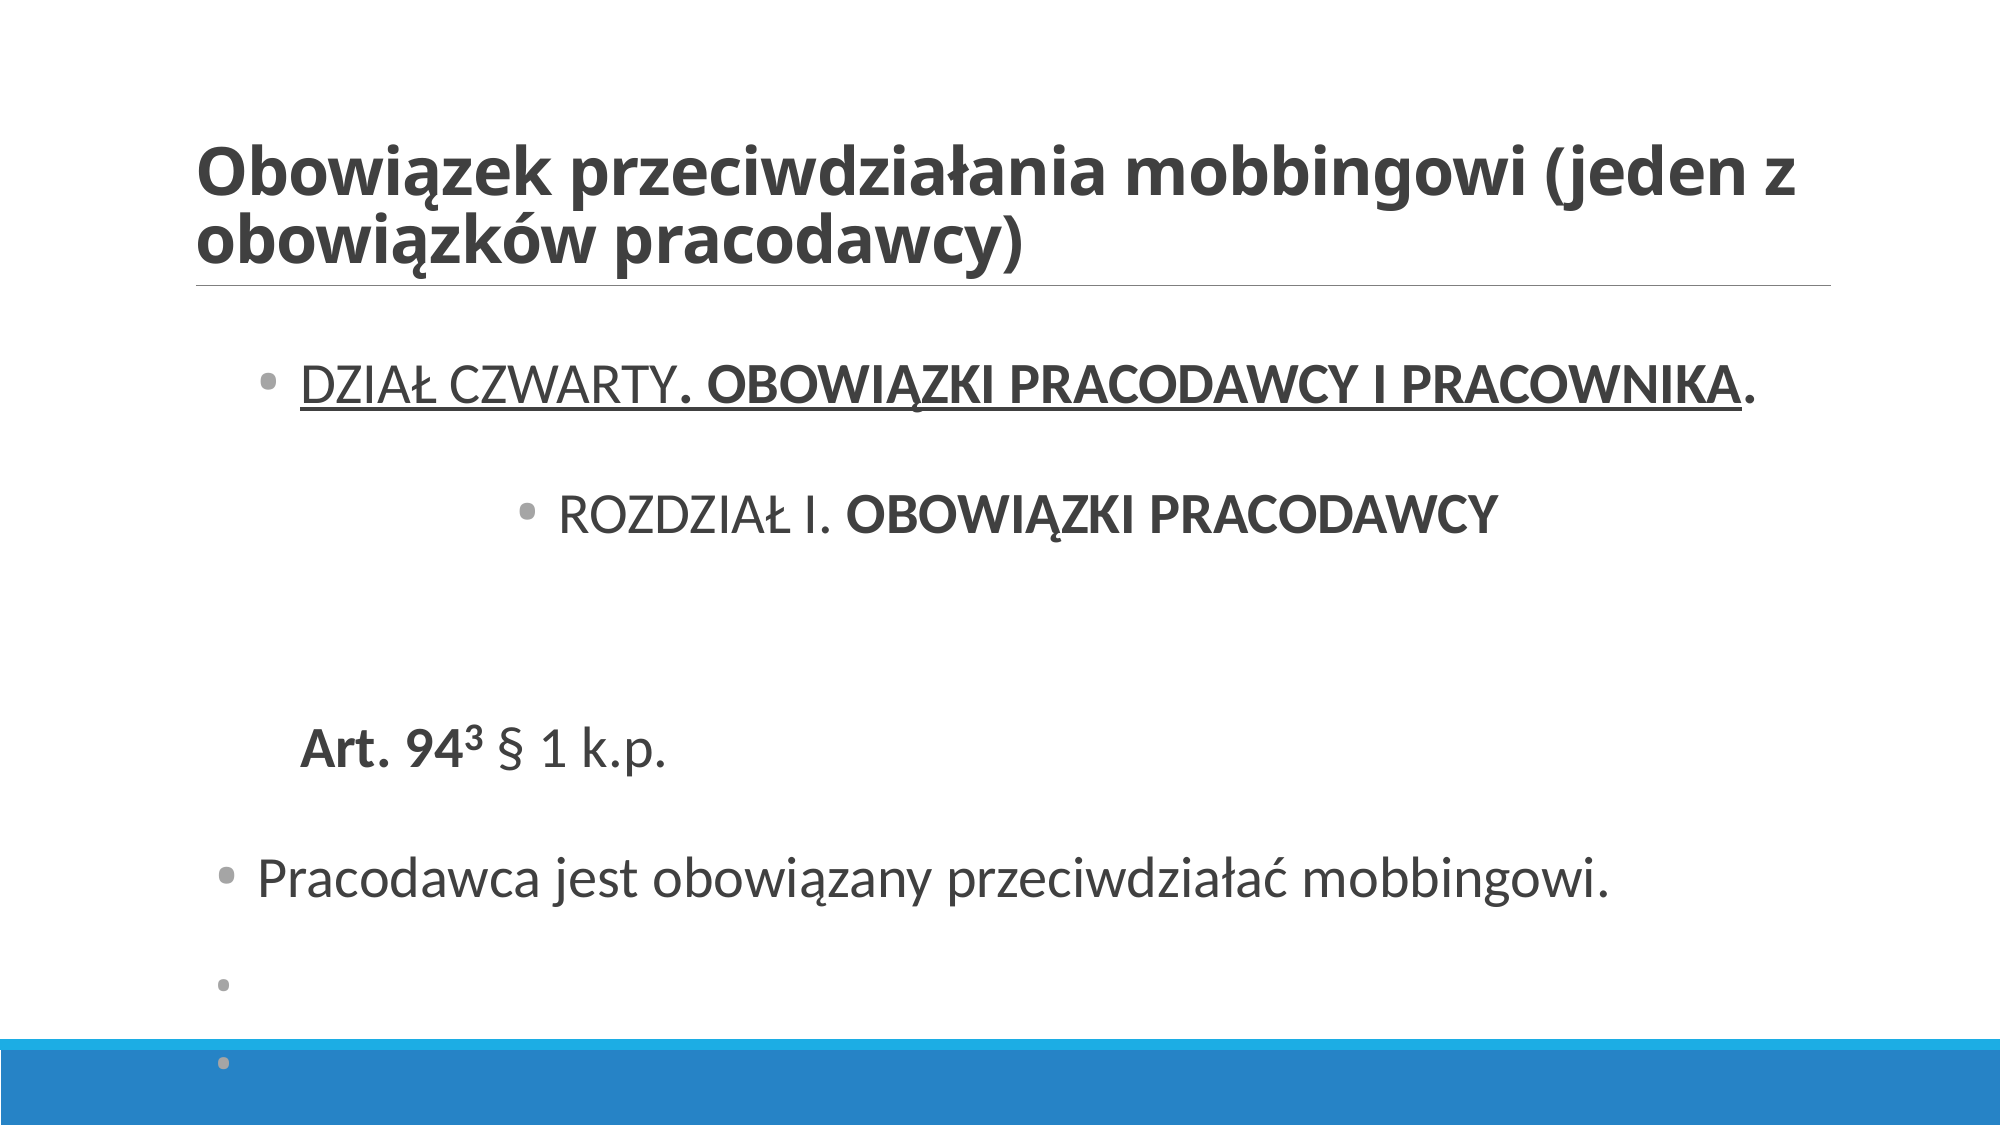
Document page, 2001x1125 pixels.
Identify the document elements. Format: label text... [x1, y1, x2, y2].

title Obowiązek przeciwdziałania mobbingowi (jeden z obowiązków pracodawcy) [180, 47, 1831, 286]
list DZIAŁ CZWARTY. OBOWIĄZKI PRACODAWCY I PRACOWNIKA. ROZDZIAŁ I. OBOWIĄZKI PRACODAWCY Art. 943 § 1 k.p. Pracodawca jest obowiązany przeciwdziałać mobbingowi. [180, 302, 1831, 963]
